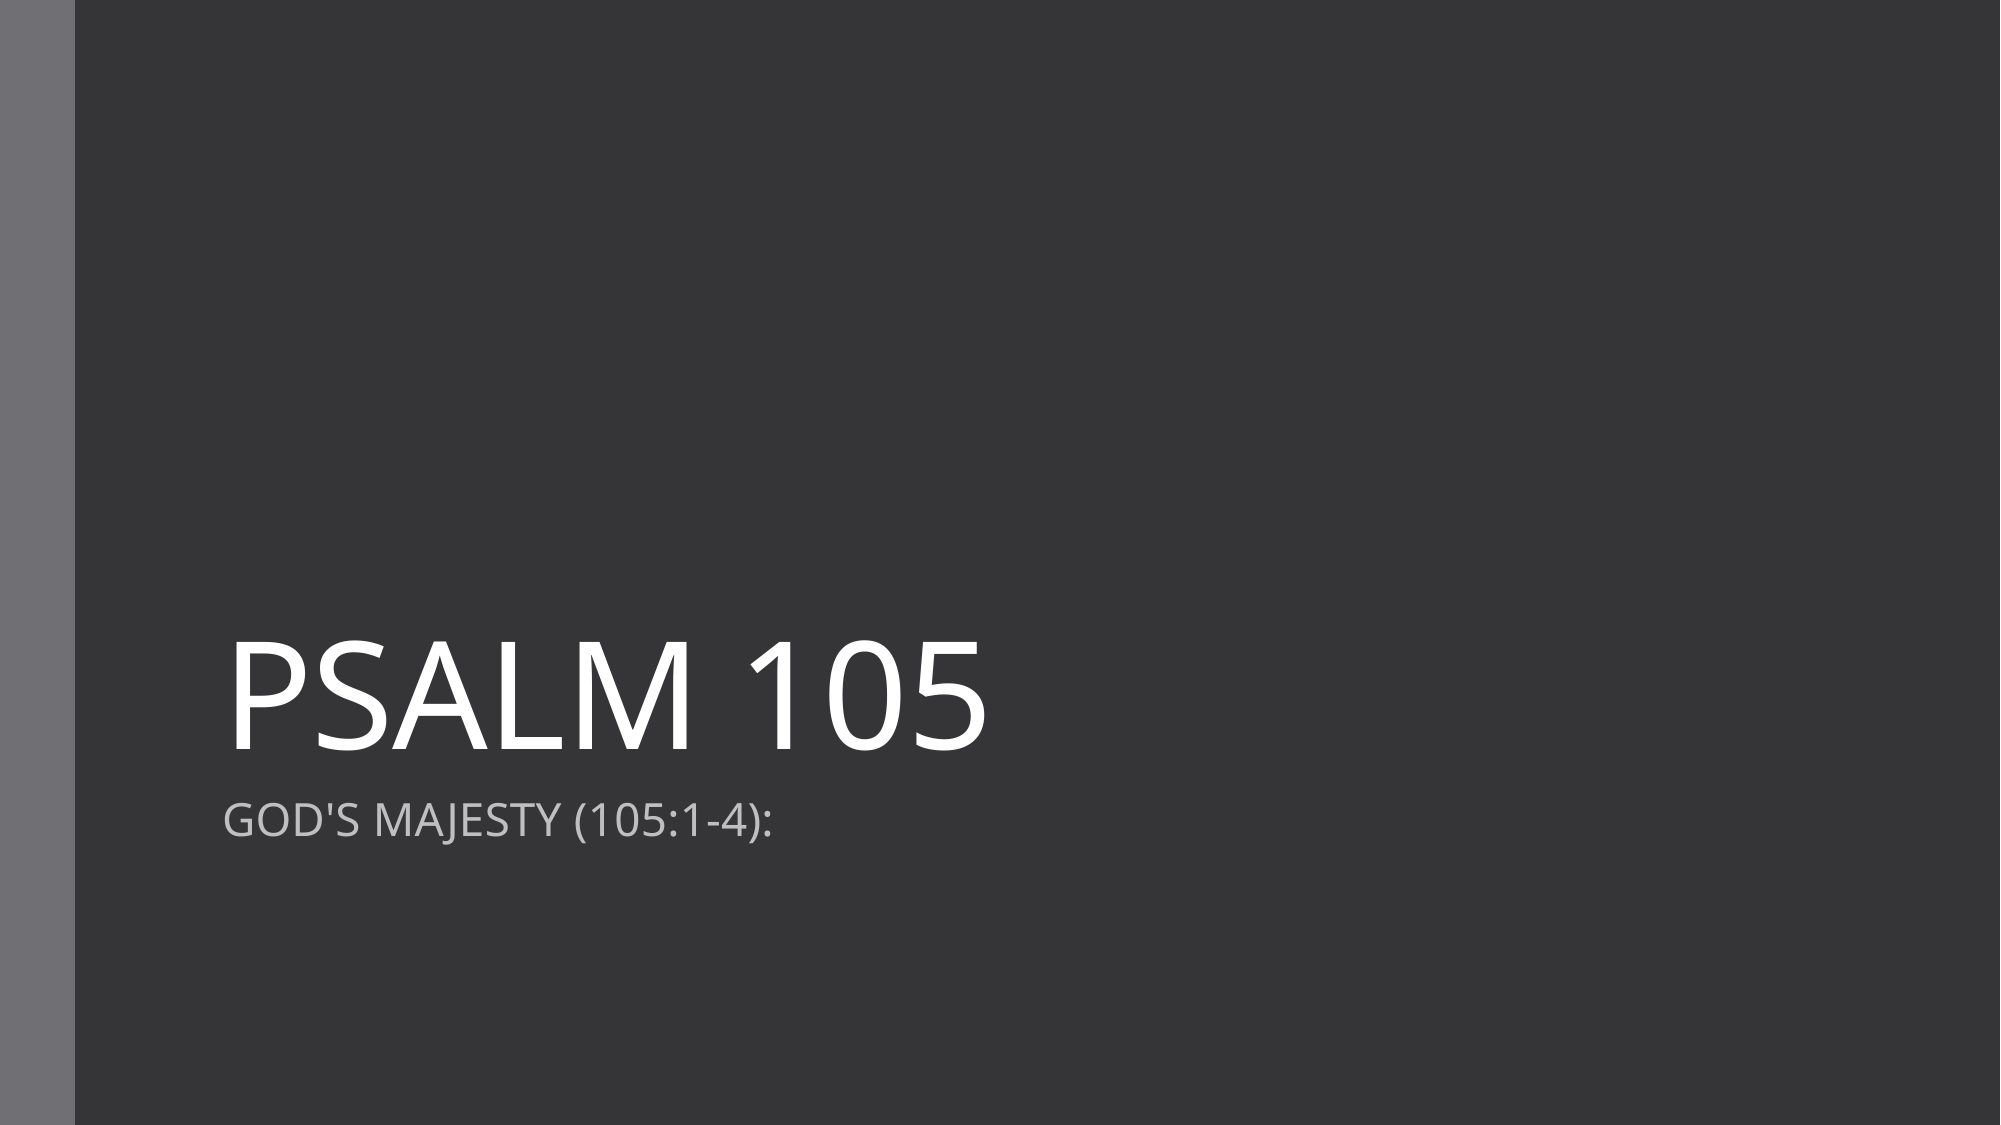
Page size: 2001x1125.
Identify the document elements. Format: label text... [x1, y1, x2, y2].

subtitle GOD'S MAJESTY (105:1-4): [206, 787, 1752, 1066]
title PSALM 105 [206, 124, 1752, 787]
